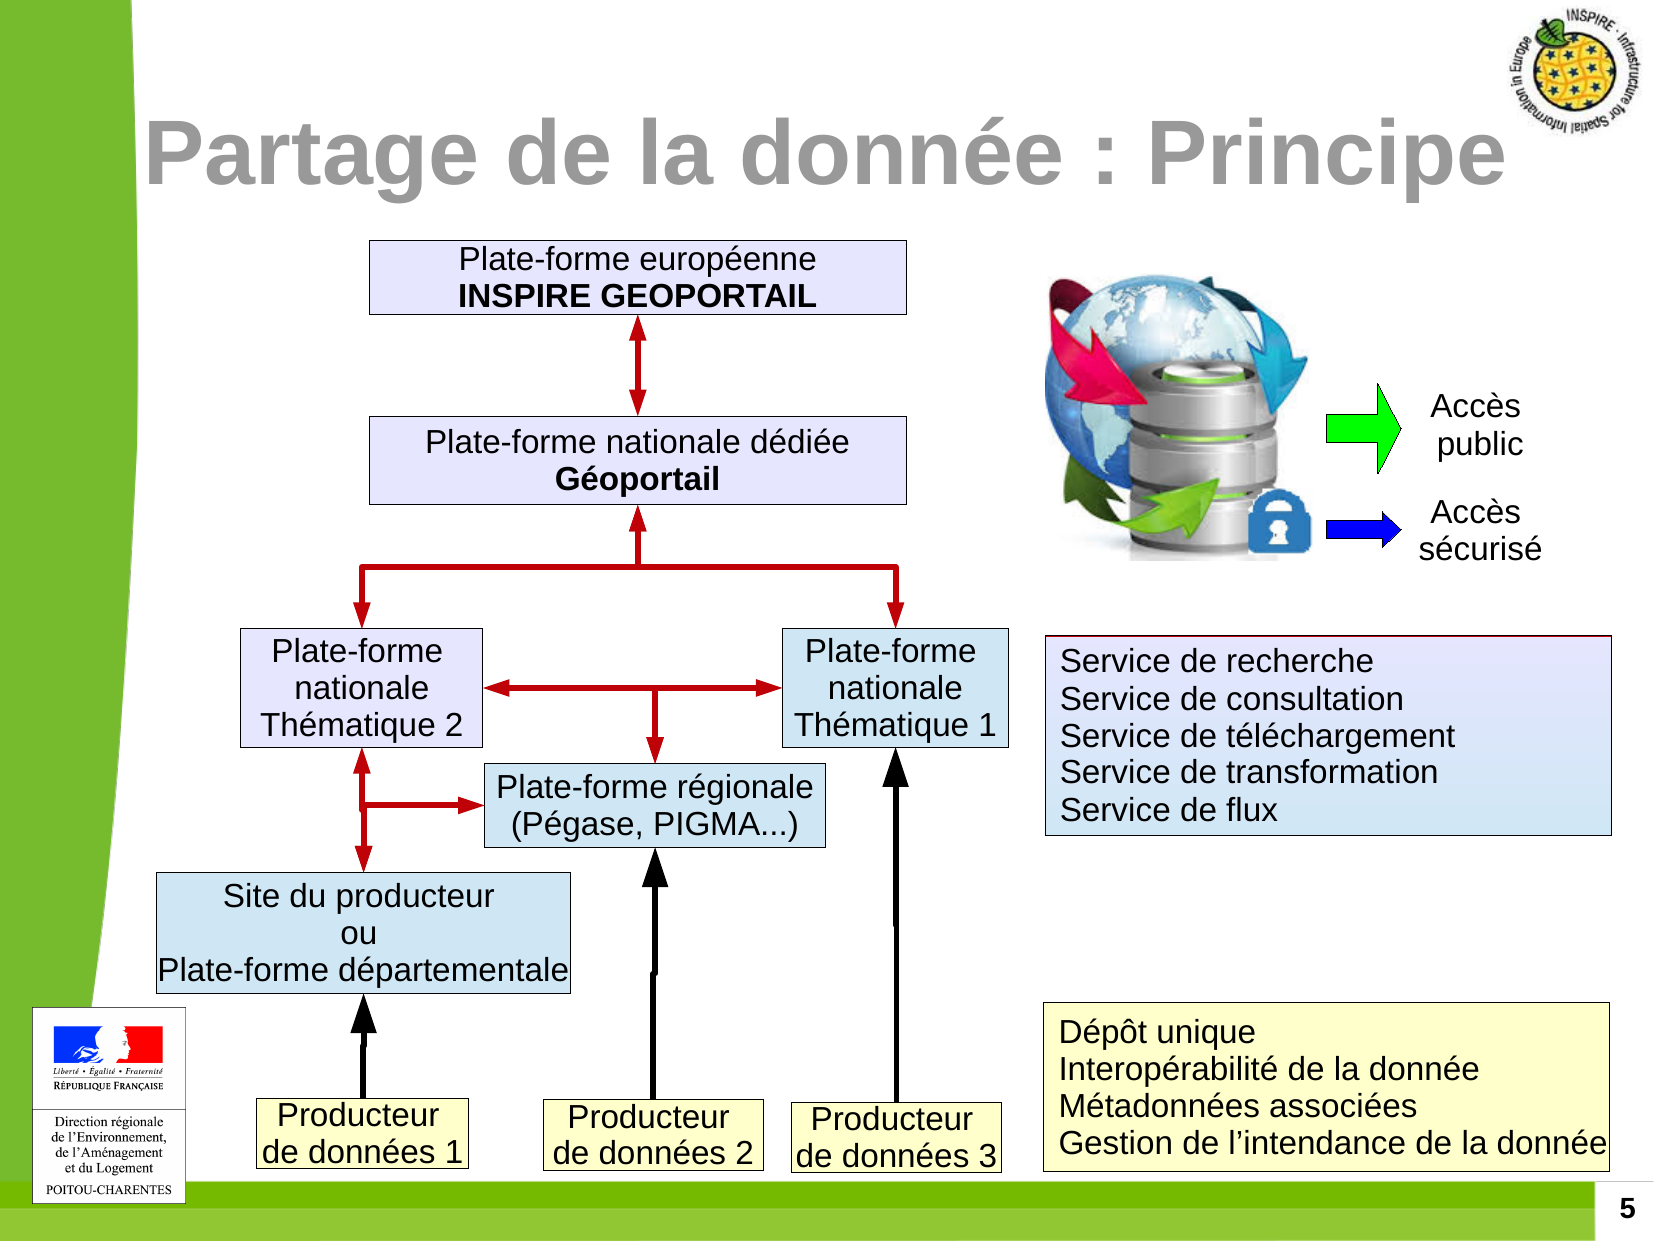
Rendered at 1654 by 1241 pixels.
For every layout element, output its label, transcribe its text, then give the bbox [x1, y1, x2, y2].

text_box Producteur de données 1 [256, 1098, 469, 1169]
text_box Producteur de données 2 [543, 1099, 764, 1171]
text_box Service de recherche Service de consultation Service de téléchargement Service de transformation Service de flux [1045, 635, 1612, 836]
text_box [1326, 511, 1400, 548]
text_box Accès sécurisé [1400, 471, 1561, 590]
text_box Plate-forme régionale (Pégase, PIGMA...) [484, 763, 826, 848]
text_box Dépôt unique Interopérabilité de la donnée Métadonnées associées Gestion de l’intendance de la donnée [1043, 1002, 1610, 1172]
text_box Site du producteur ou Plate-forme départementale [156, 872, 571, 994]
text_box Plate-forme européenne INSPIRE GEOPORTAIL [369, 257, 907, 315]
picture [0, 0, 1654, 1241]
title Partage de la donnée : Principe [82, 49, 1571, 257]
text_box Accès public [1401, 378, 1561, 471]
text_box Plate-forme nationale Thématique 1 [782, 628, 1009, 748]
text_box Plate-forme nationale dédiée Géoportail [369, 416, 907, 505]
text_box Producteur de données 3 [791, 1102, 1002, 1173]
text_box Plate-forme nationale Thématique 2 [240, 628, 483, 748]
text_box [1326, 383, 1401, 474]
